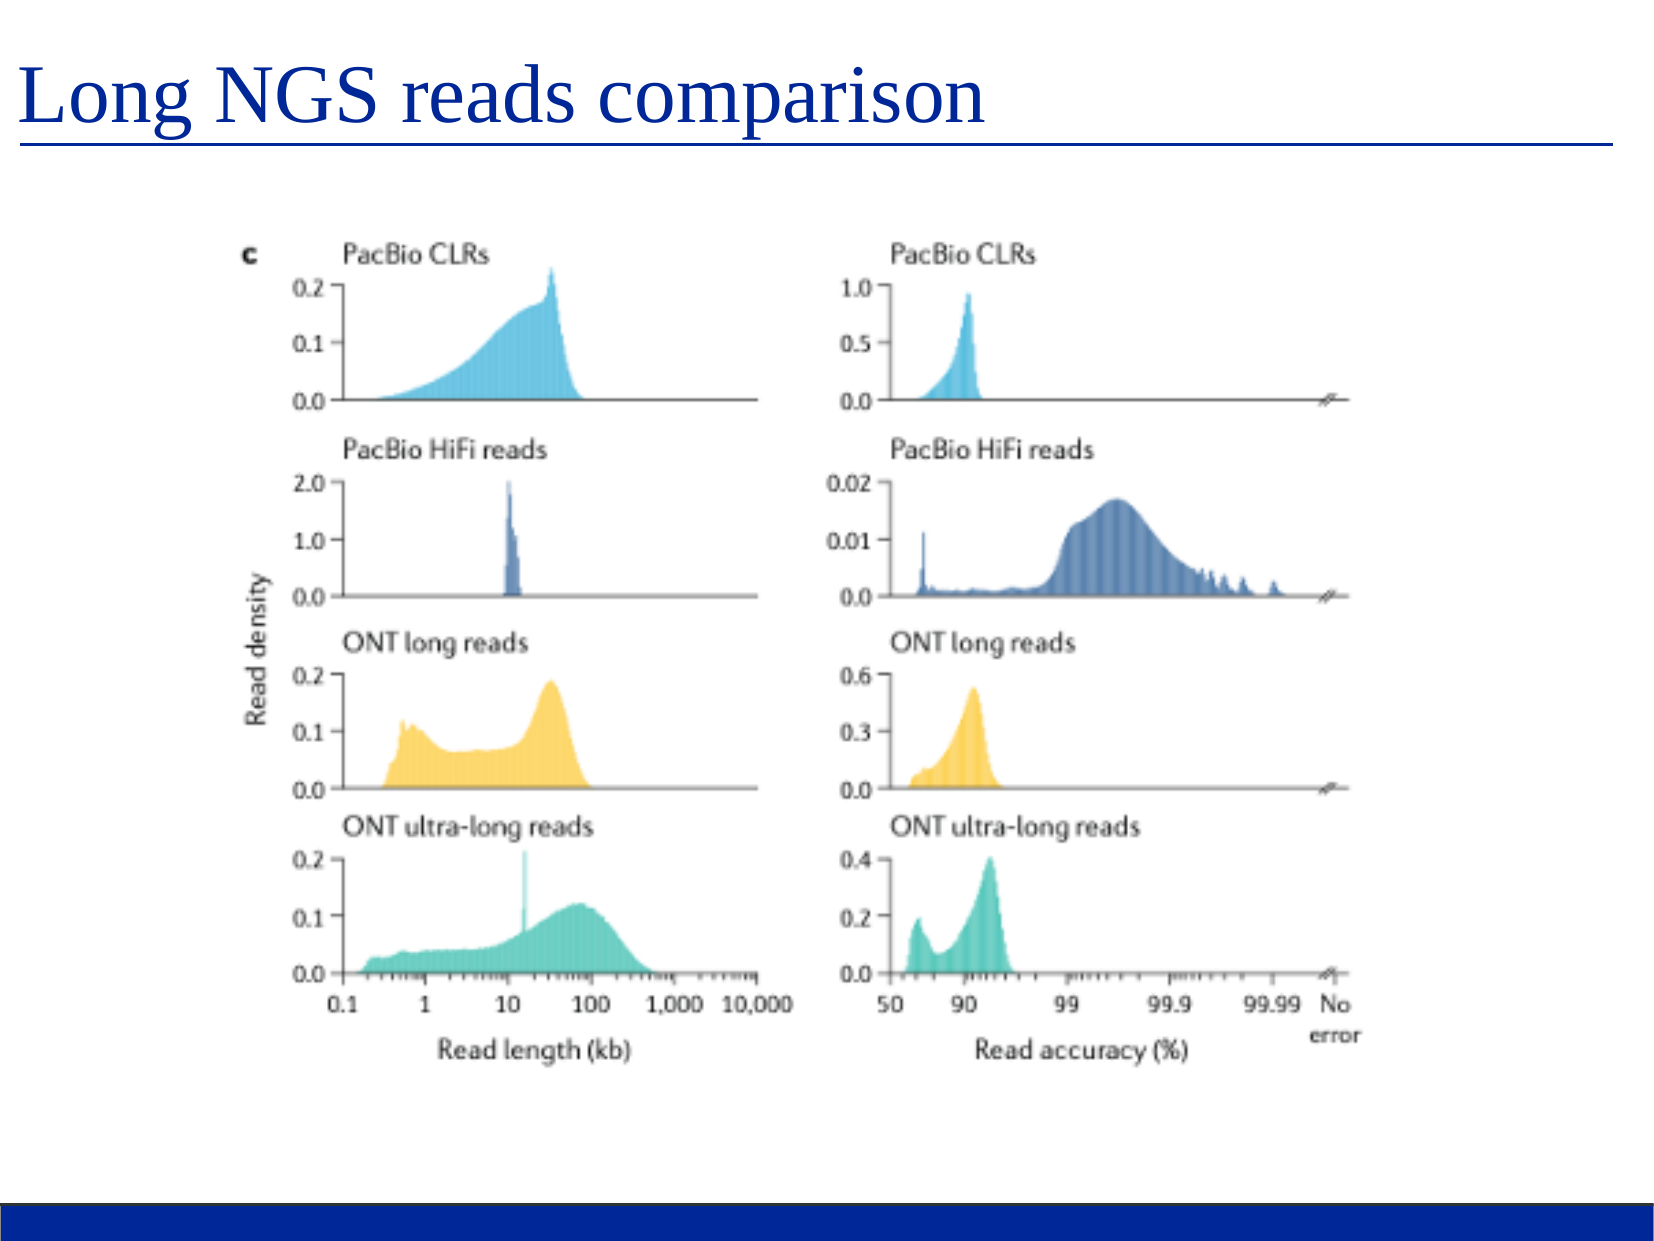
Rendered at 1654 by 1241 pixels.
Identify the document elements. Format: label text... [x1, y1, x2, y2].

picture [225, 213, 1388, 1090]
title Long NGS reads comparison [17, 0, 1589, 198]
